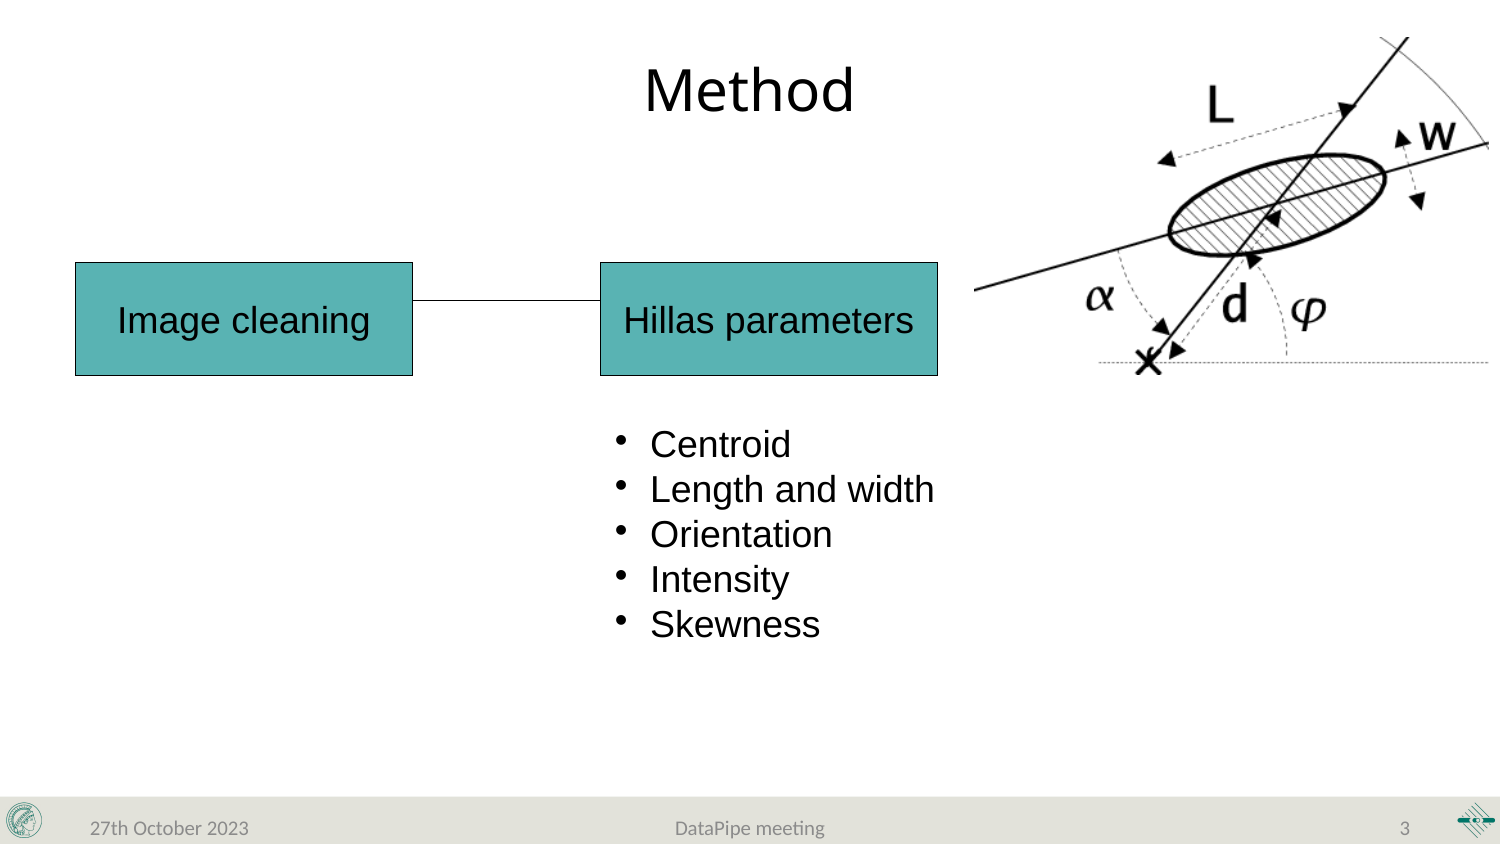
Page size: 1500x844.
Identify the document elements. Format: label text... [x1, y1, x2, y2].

text_box Image cleaning [75, 262, 413, 376]
slide_number 27th October 2023 [75, 809, 425, 844]
text_box Centroid Length and width Orientation Intensity Skewness [600, 412, 1125, 638]
text_box Method [475, 45, 974, 131]
picture [0, 0, 1500, 844]
text_box Hillas parameters [600, 262, 938, 376]
